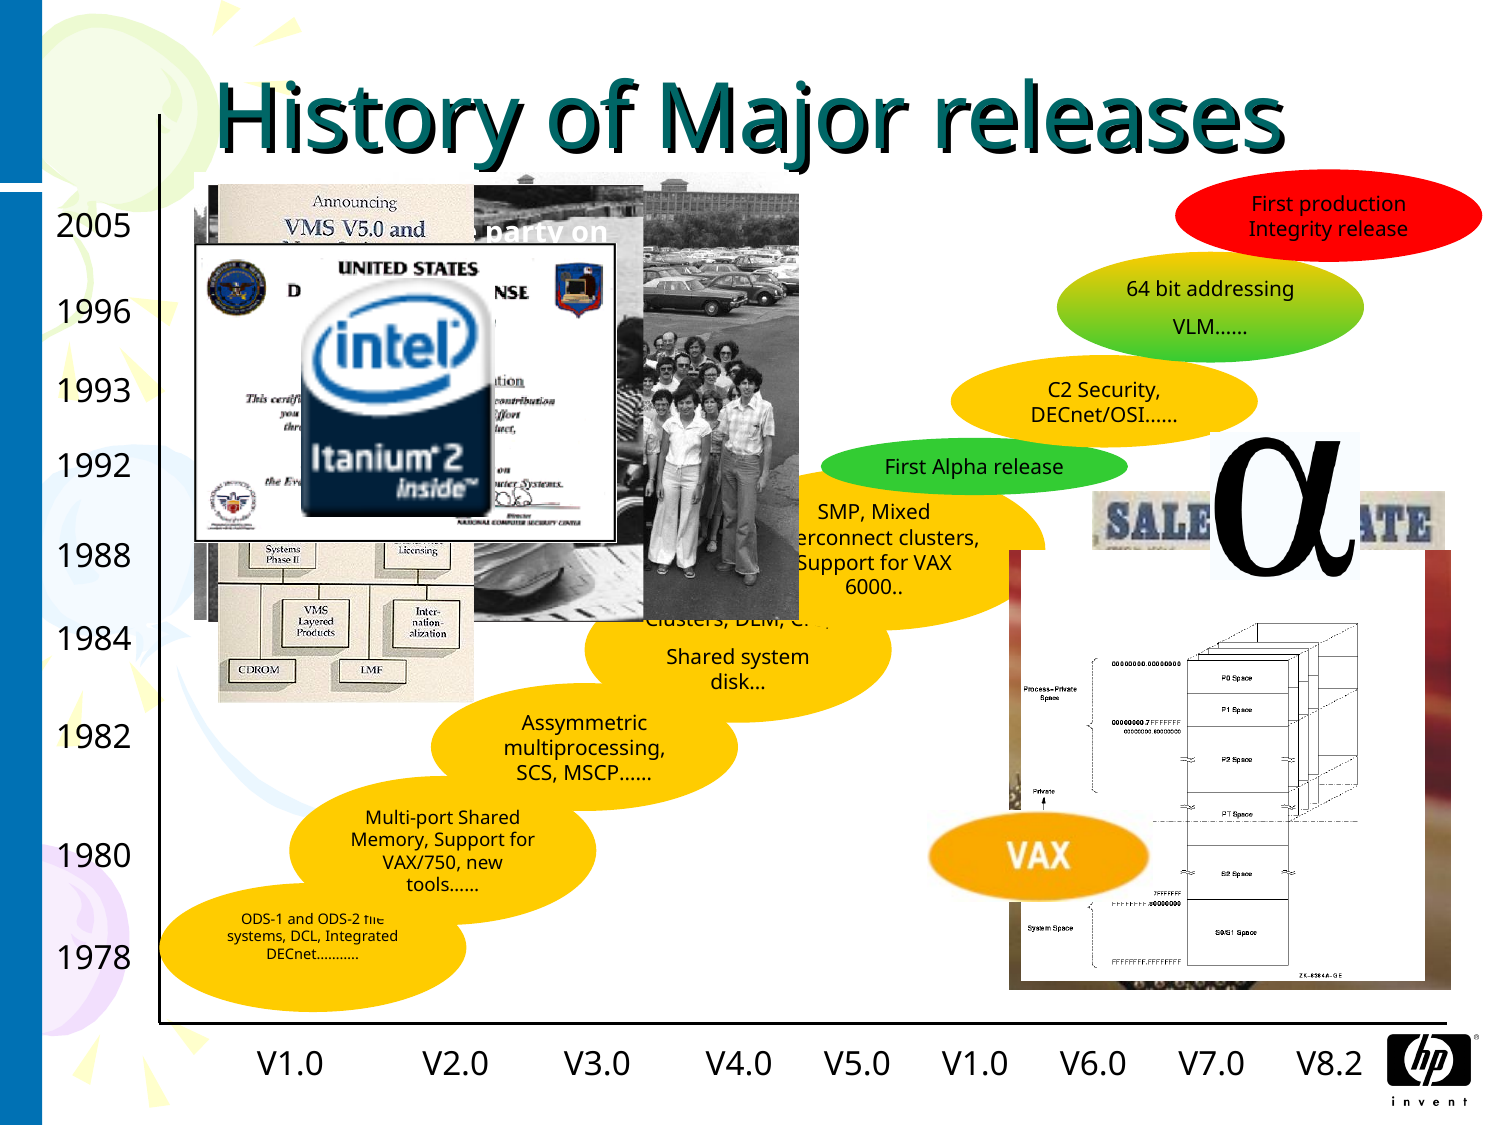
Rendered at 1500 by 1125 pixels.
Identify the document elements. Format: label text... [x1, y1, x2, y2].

text_box First production Integrity release [1175, 169, 1483, 262]
text_box V6.0 [1045, 1034, 1163, 1091]
text_box 64 bit addressing VLM…… [1056, 251, 1365, 363]
text_box 1993 [41, 361, 172, 418]
text_box V3.0 [549, 1034, 680, 1091]
picture [927, 432, 1451, 990]
text_box 1980 [41, 826, 172, 882]
text_box V7.0 [1163, 1034, 1281, 1091]
text_box 2005 [41, 196, 172, 252]
text_box VMS V3.0 release party on Cape Cod [474, 205, 644, 292]
text_box 1988 [41, 527, 172, 583]
text_box V1.0 [927, 1034, 1045, 1091]
text_box Clusters, DLM, CFS, Shared system disk… [584, 620, 892, 723]
text_box C2 Security, DECnet/OSI...... [950, 355, 1258, 448]
text_box First Alpha release [820, 437, 1128, 496]
text_box ODS-1 and ODS-2 file systems, DCL, Integrated DECnet……….. [166, 883, 467, 1013]
text_box Multi-port Shared Memory, Support for VAX/750, new tools…… [289, 775, 597, 926]
text_box V1.0 [242, 1034, 373, 1091]
text_box Assymmetric multiprocessing, SCS, MSCP…… [430, 683, 739, 811]
text_box V8.2 [1281, 1034, 1412, 1091]
text_box 1996 [41, 282, 172, 339]
picture [194, 172, 799, 703]
text_box V5.0 [809, 1034, 927, 1091]
text_box 1978 [41, 928, 172, 984]
text_box 1982 [41, 708, 172, 764]
title History of Major releases [72, 0, 1426, 176]
text_box V4.0 [690, 1034, 809, 1091]
text_box 1984 [41, 609, 172, 665]
text_box 1992 [41, 436, 172, 492]
text_box V2.0 [407, 1034, 538, 1091]
text_box SMP, Mixed Interconnect clusters, Support for VAX 6000.. [789, 471, 1046, 631]
picture [1387, 1034, 1479, 1106]
